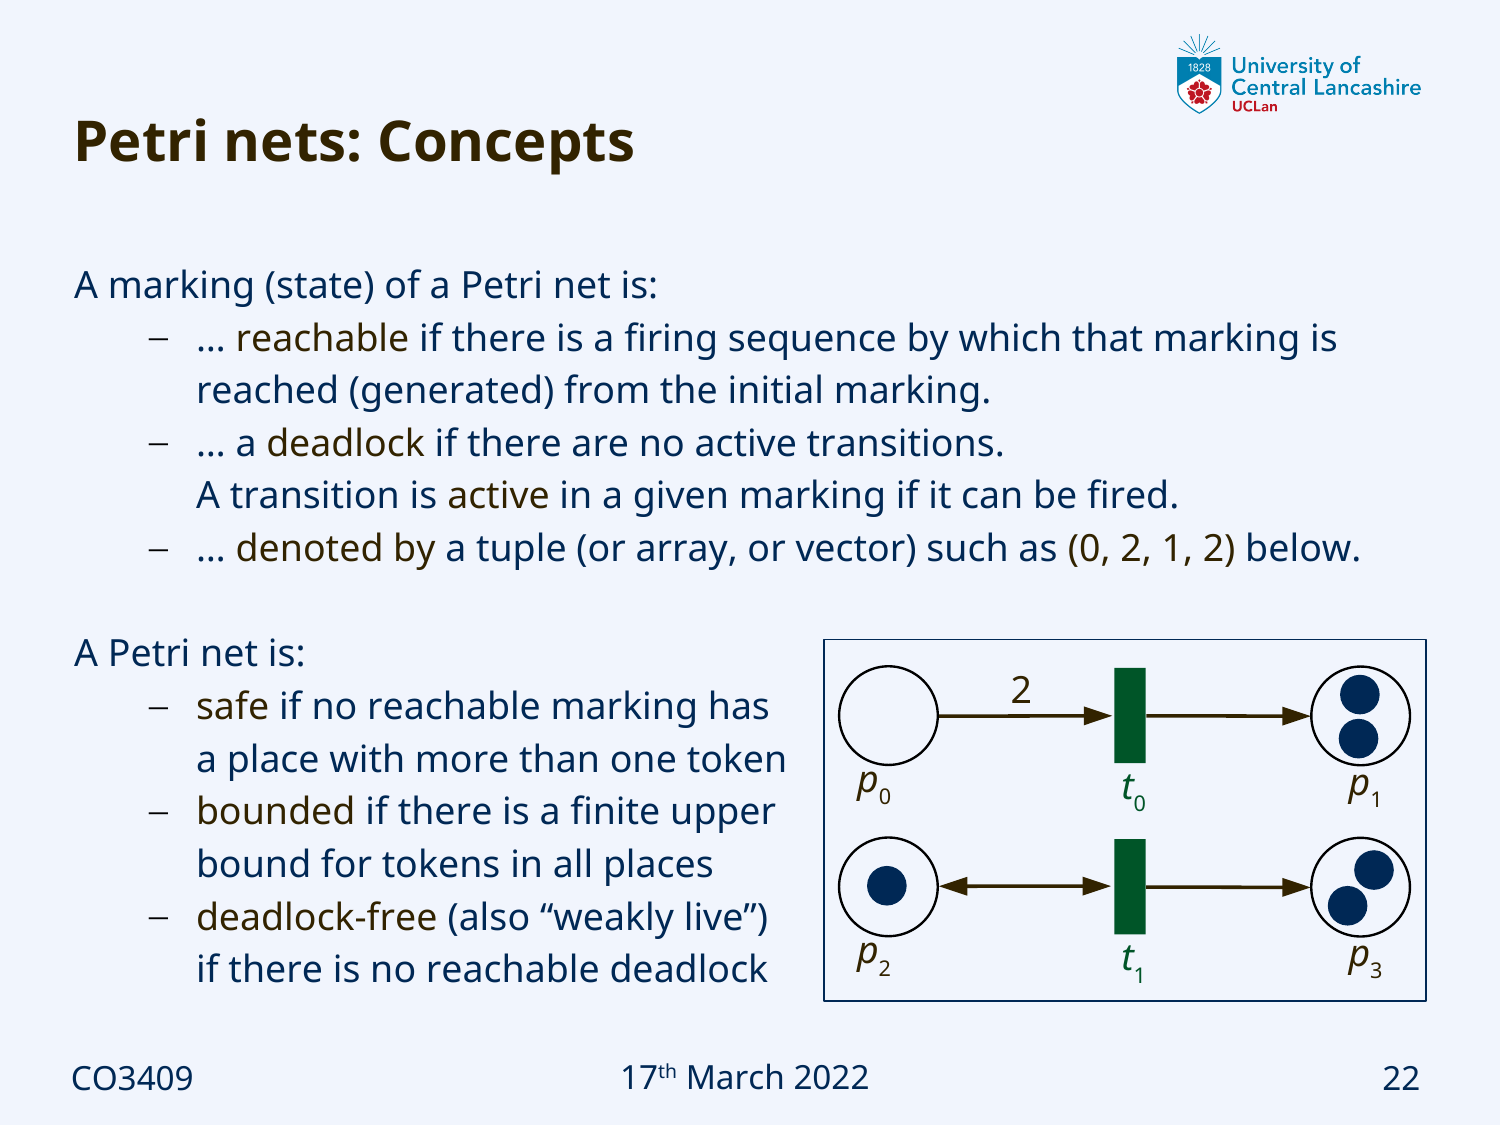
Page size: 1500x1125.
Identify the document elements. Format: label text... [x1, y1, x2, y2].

title Petri nets: Concepts [58, 93, 1475, 186]
text_box [1114, 667, 1146, 754]
text_box p3 [1333, 921, 1411, 991]
text_box A marking (state) of a Petri net is: … reachable if there is a firing sequence by which that marking is reached (generated) from the initial marking. … a deadlock if there are no active transitions. A transition is active in a given marking if it can be fired. … denoted by a tuple (or array, or vector) such as (0, 2, 1, 2) below. A Petri net is: safe if no reachable marking has a place with more than one token bounded if there is a finite upper bound for tokens in all places deadlock-free (also “weakly live”) if there is no reachable deadlock [59, 246, 1435, 998]
text_box p1 [1333, 750, 1411, 820]
text_box 2 [995, 658, 1047, 719]
text_box [1114, 839, 1146, 925]
text_box [867, 865, 907, 906]
text_box A marking (state) of a Petri net is: … reachable if there is a firing sequence by which that marking is reached (generated) from the initial marking. … a deadlock if there are no active transitions. A transition is active in a given marking if it can be fired. … denoted by a tuple (or array, or vector) such as (0, 2, 1, 2) below. A Petri net is: safe if no reachable marking has a place with more than one token bounded if there is a finite upper bound for tokens in all places deadlock-free (also “weakly live”) if there is no reachable deadlock [825, 640, 1425, 998]
text_box t1 [1106, 925, 1183, 995]
text_box p2 [842, 918, 919, 988]
text_box [1338, 718, 1379, 759]
text_box [1354, 850, 1394, 890]
text_box [1340, 674, 1380, 715]
picture [1177, 34, 1421, 93]
text_box [1327, 885, 1368, 926]
text_box t0 [1106, 754, 1183, 824]
text_box p0 [842, 747, 919, 817]
